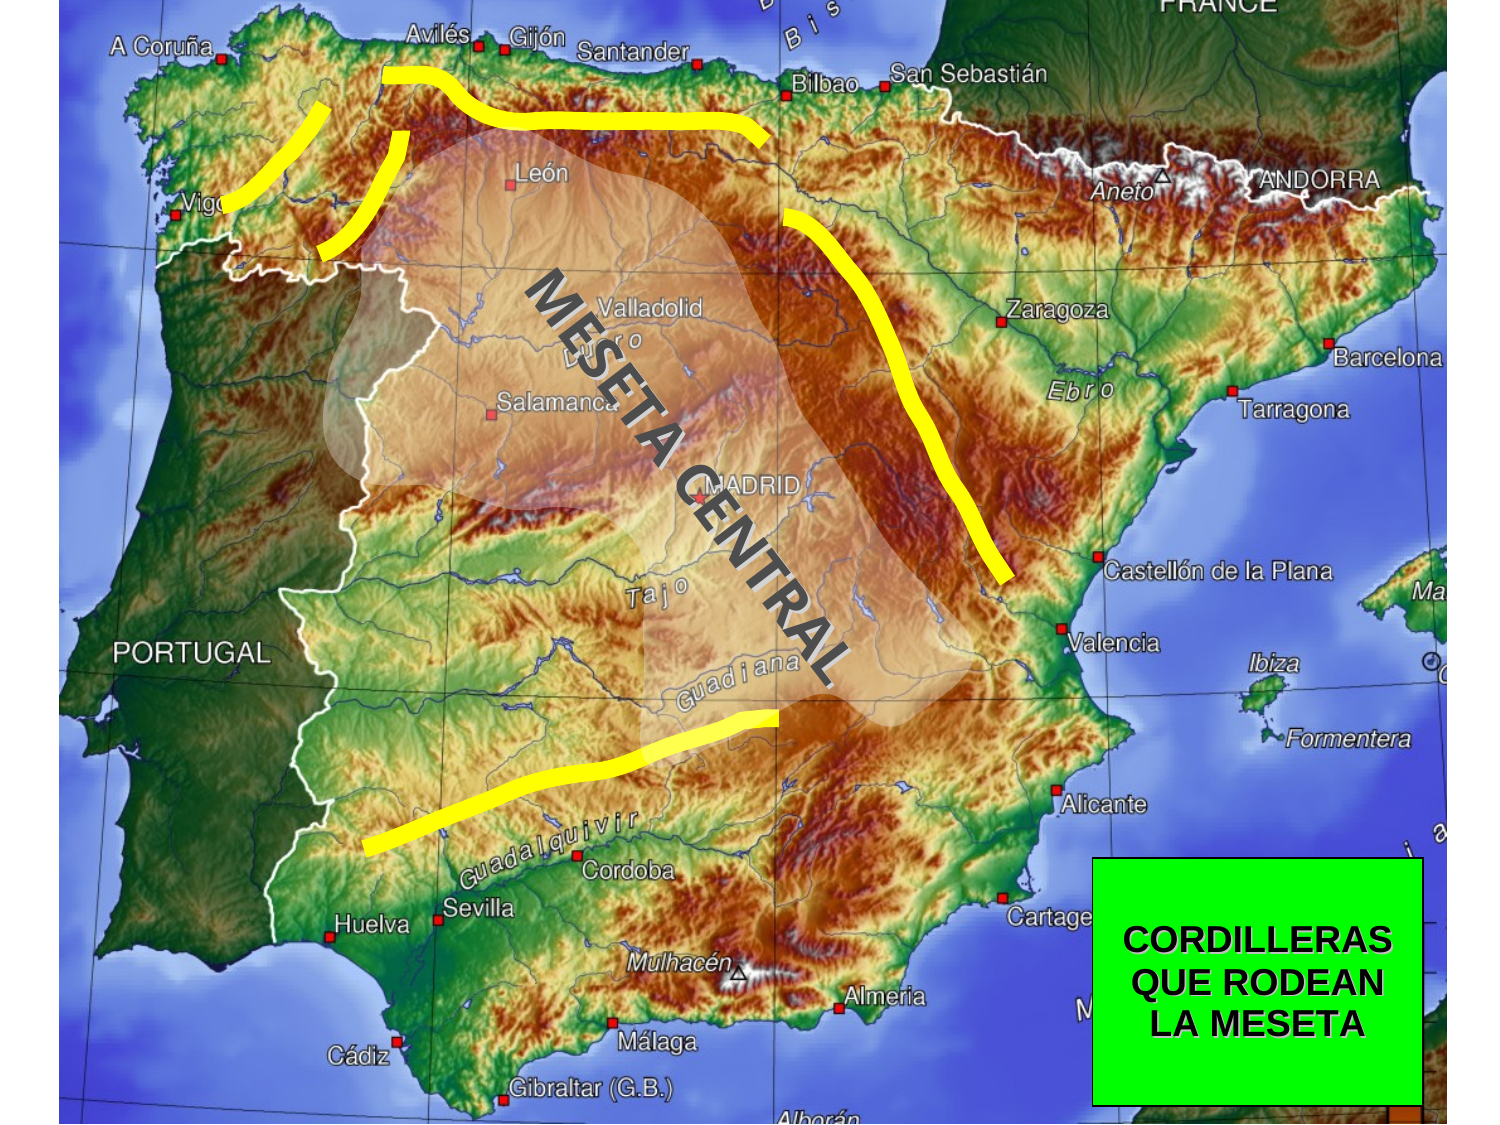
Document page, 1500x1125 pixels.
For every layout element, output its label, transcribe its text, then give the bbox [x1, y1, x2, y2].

text_box CORDILLERAS QUE RODEAN LA MESETA [1092, 857, 1424, 1106]
picture [59, 0, 1447, 1124]
text_box MESETA CENTRAL [768, 694, 869, 768]
text_box [322, 126, 975, 768]
